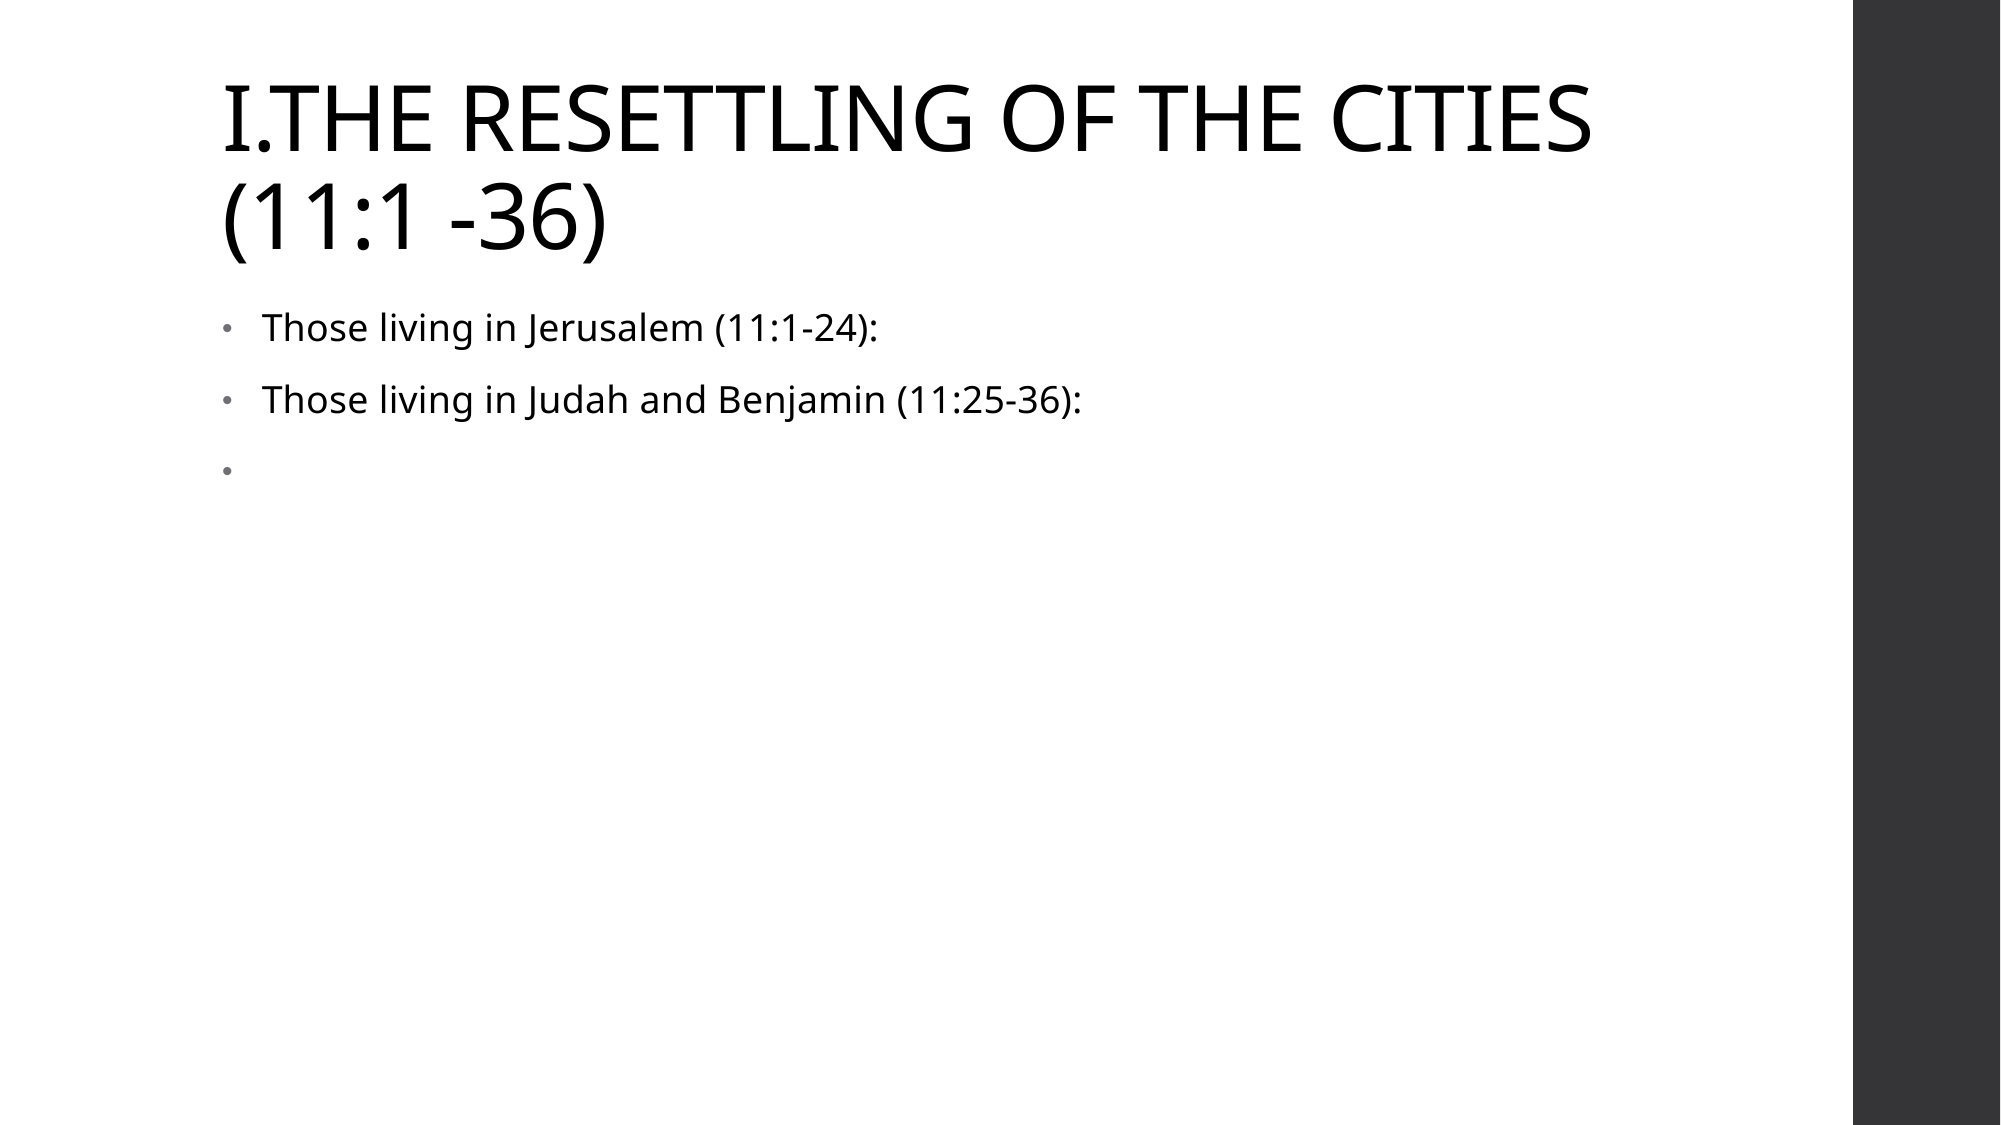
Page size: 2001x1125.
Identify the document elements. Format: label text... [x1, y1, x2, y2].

title I.THE RESETTLING OF THE CITIES (11:1 -36) [206, 60, 1797, 278]
list Those living in Jerusalem (11:1-24): Those living in Judah and Benjamin (11:25-36): [206, 299, 1617, 1014]
